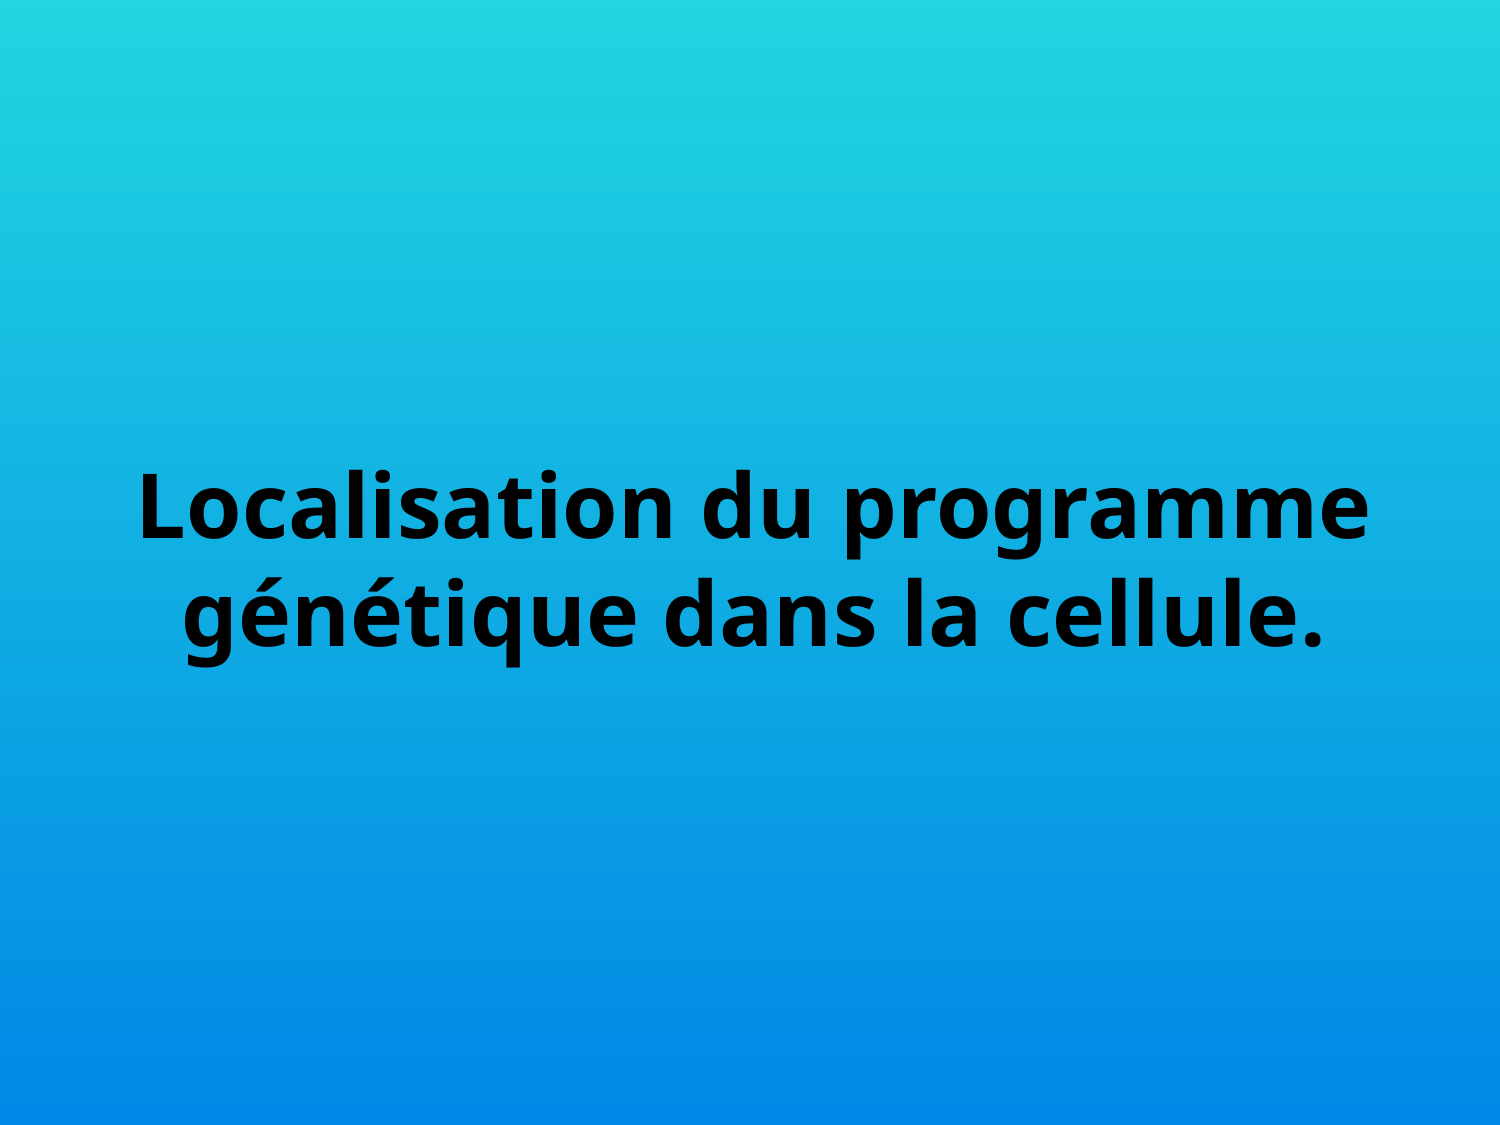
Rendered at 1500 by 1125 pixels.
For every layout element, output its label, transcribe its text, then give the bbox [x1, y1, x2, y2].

title Localisation du programme génétique dans la cellule. [117, 386, 1393, 727]
